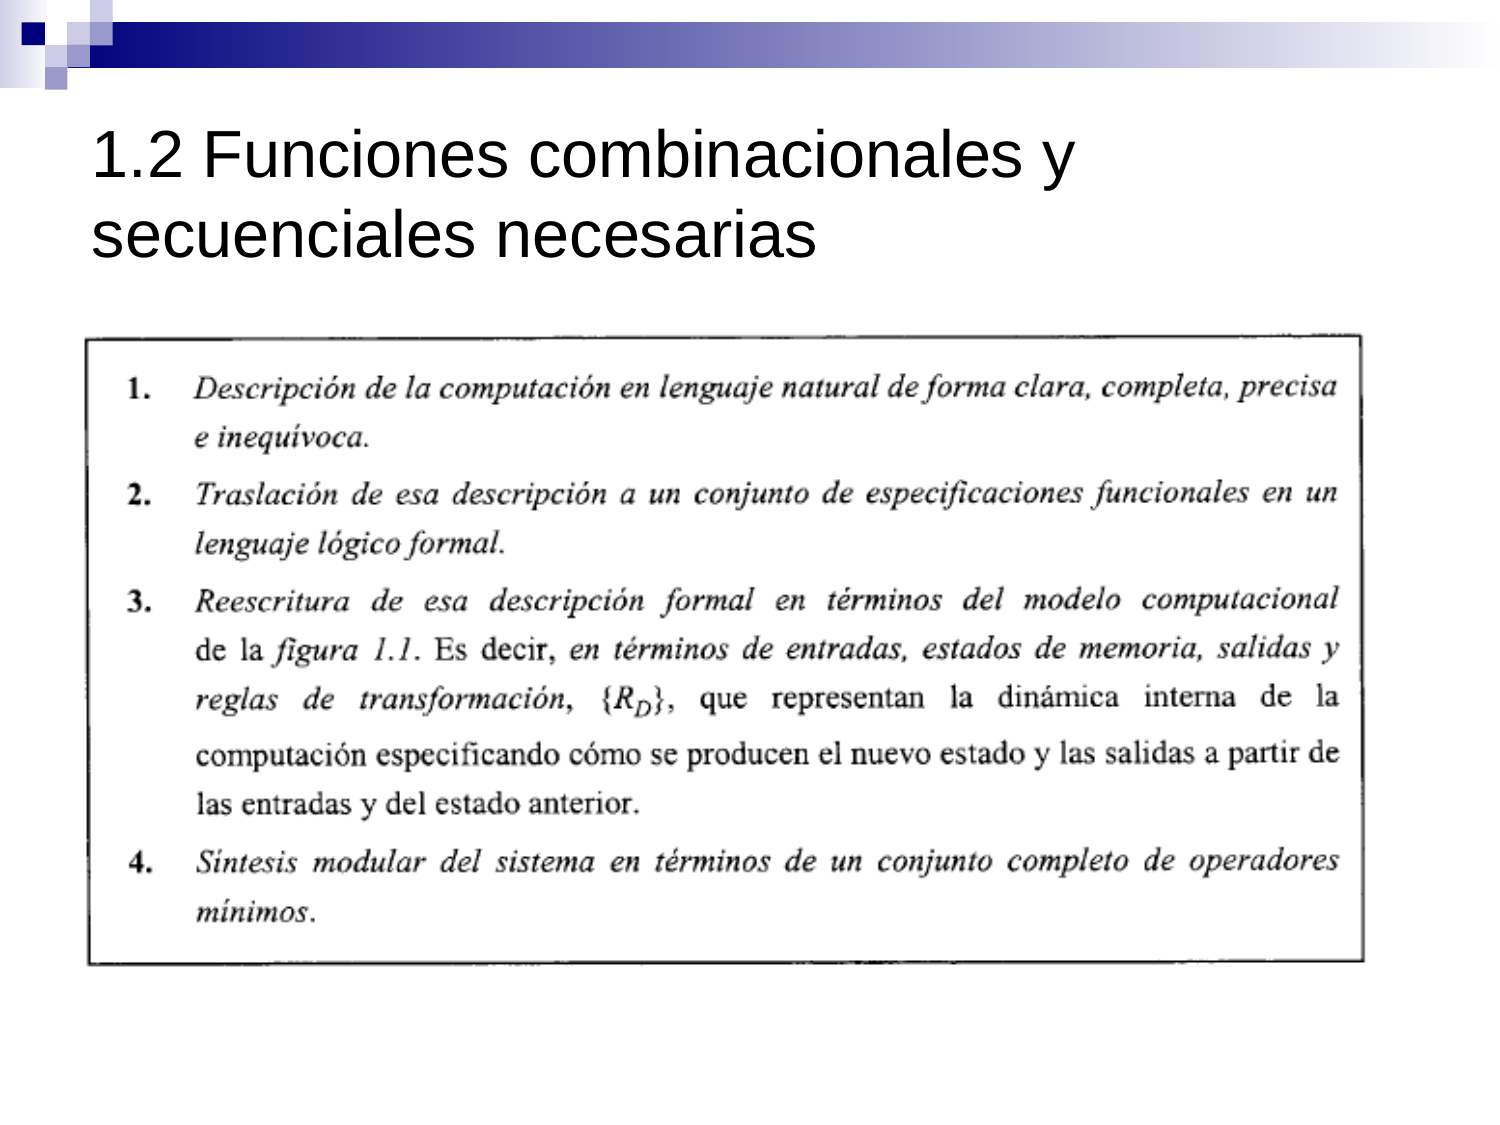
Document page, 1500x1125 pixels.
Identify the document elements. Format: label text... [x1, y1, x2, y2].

picture [64, 326, 1428, 985]
title 1.2 Funciones combinacionales y secuenciales necesarias [76, 78, 1427, 304]
